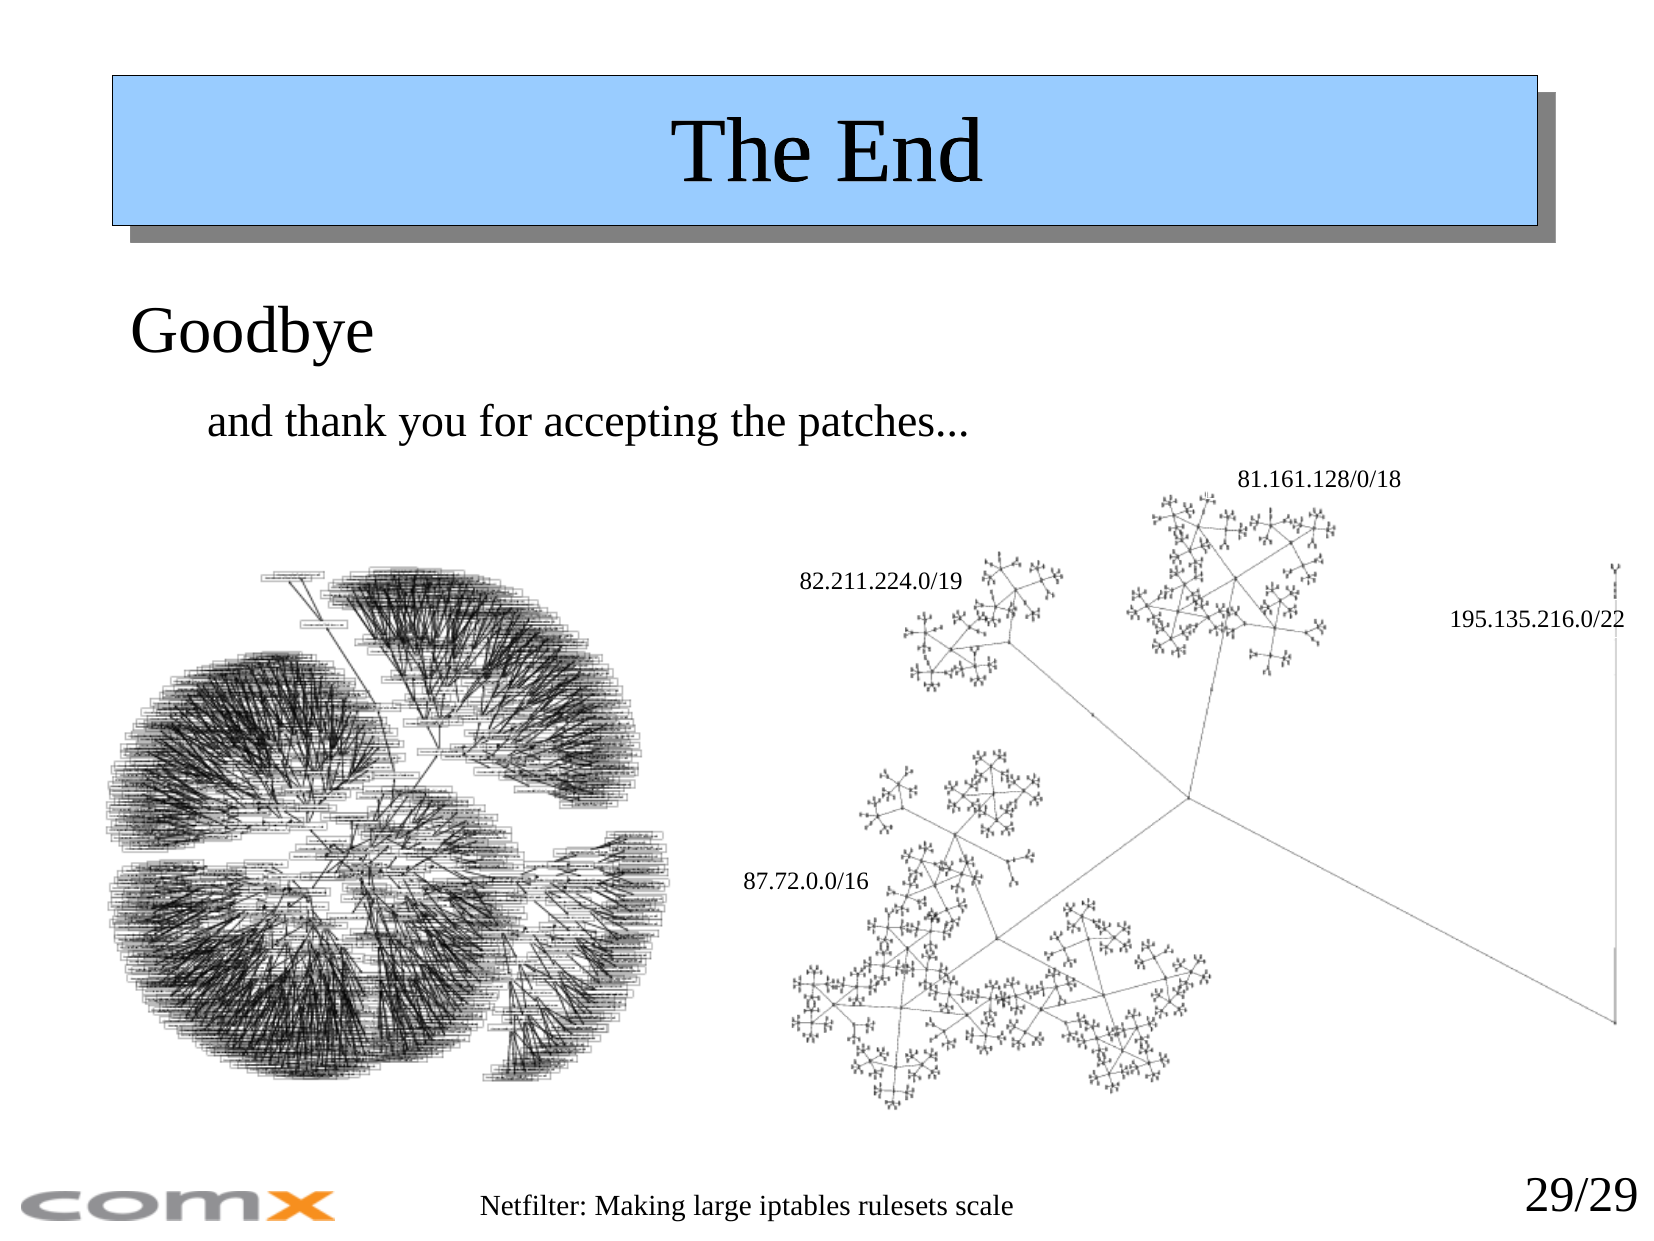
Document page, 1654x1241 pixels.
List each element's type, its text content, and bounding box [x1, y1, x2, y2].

text_box 81.161.128/0/18 [1206, 460, 1432, 499]
picture [100, 562, 676, 1088]
picture [1538, 487, 1624, 599]
text_box 87.72.0.0/16 [712, 862, 900, 900]
text_box 82.211.224.0/19 [787, 562, 975, 600]
text_box 195.135.216.0/22 [1425, 599, 1651, 638]
picture [21, 1191, 335, 1221]
list Goodbye and thank you for accepting the patches... [112, 292, 1538, 1051]
title The End [116, 90, 1538, 211]
picture [787, 638, 1624, 1115]
